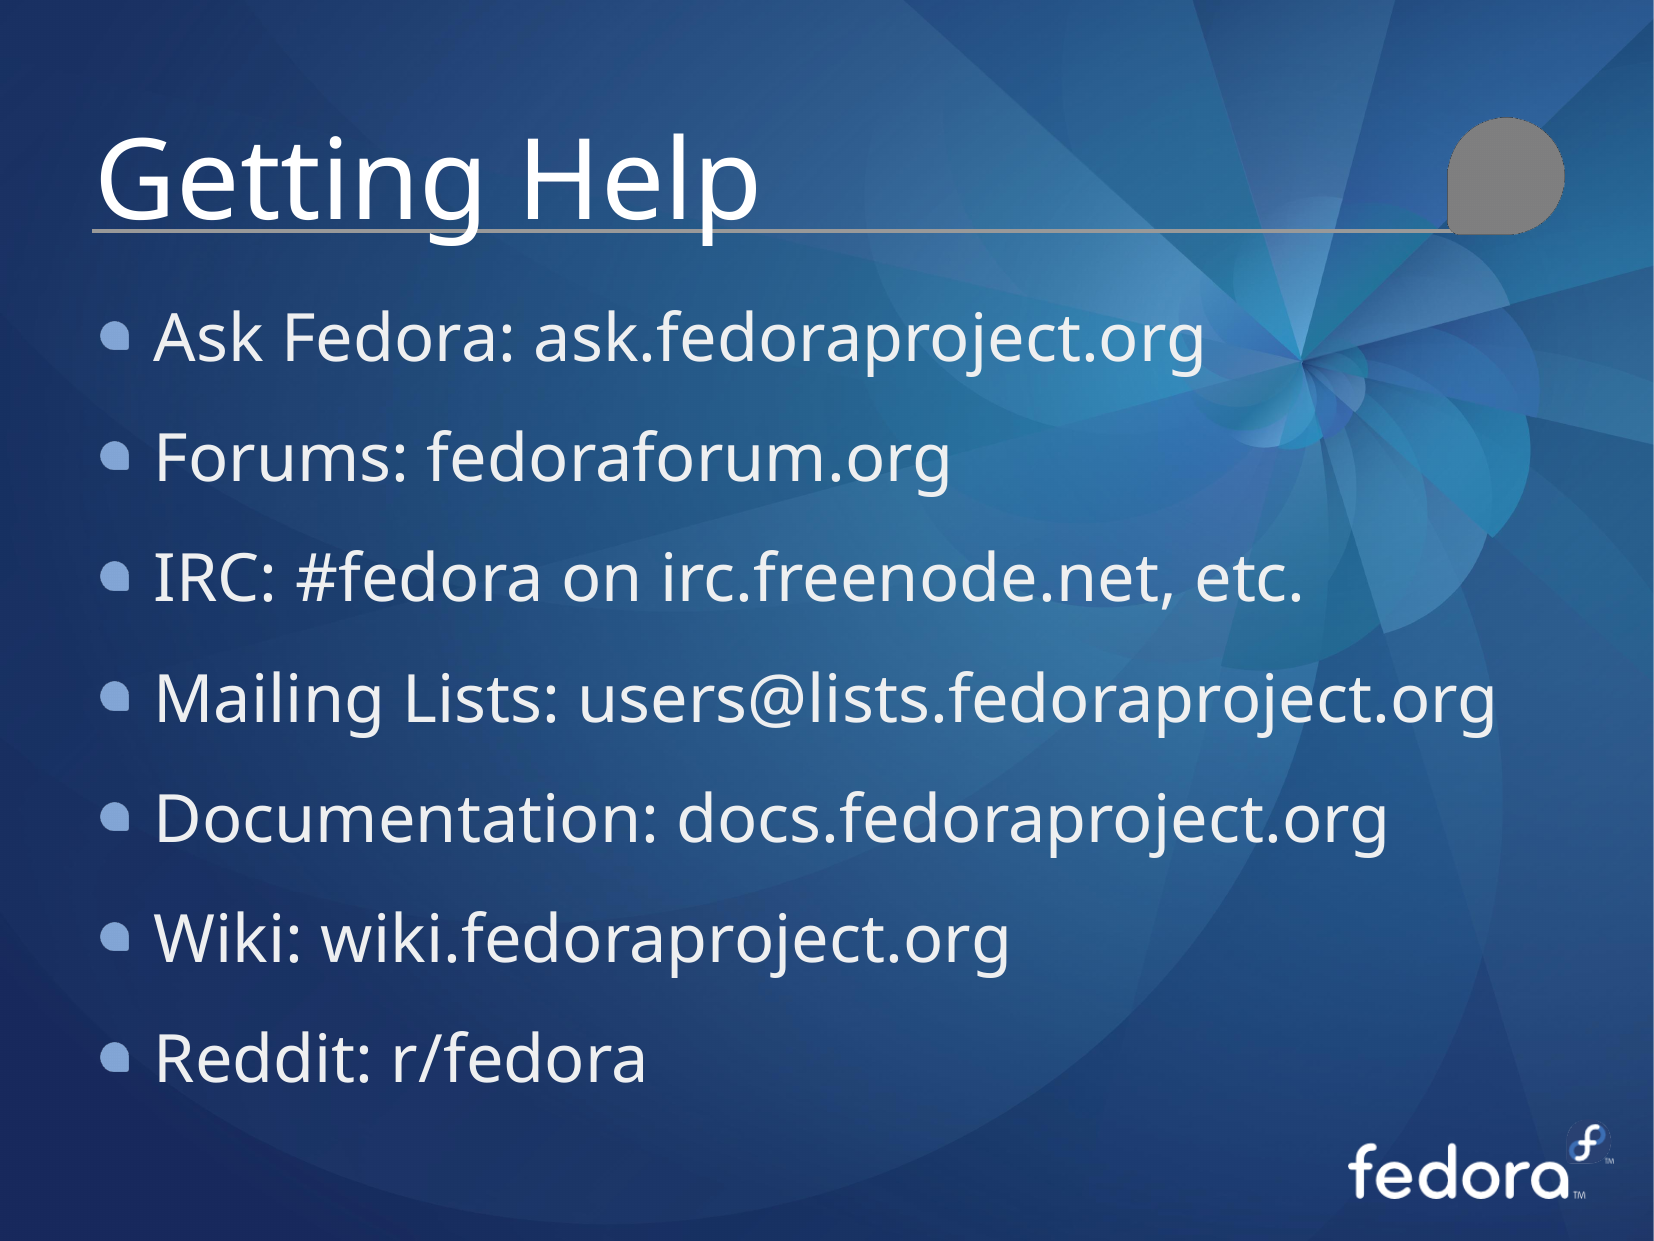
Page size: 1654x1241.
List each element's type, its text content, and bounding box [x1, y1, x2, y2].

picture [0, 0, 1654, 1241]
list Ask Fedora: ask.fedoraproject.org Forums: fedoraforum.org IRC: #fedora on irc.freenode.net, etc. Mailing Lists: users@lists.fedoraproject.org Documentation: docs.fedoraproject.org Wiki: wiki.fedoraproject.org Reddit: r/fedora [82, 290, 1571, 1103]
title Getting Help [94, 100, 1426, 251]
